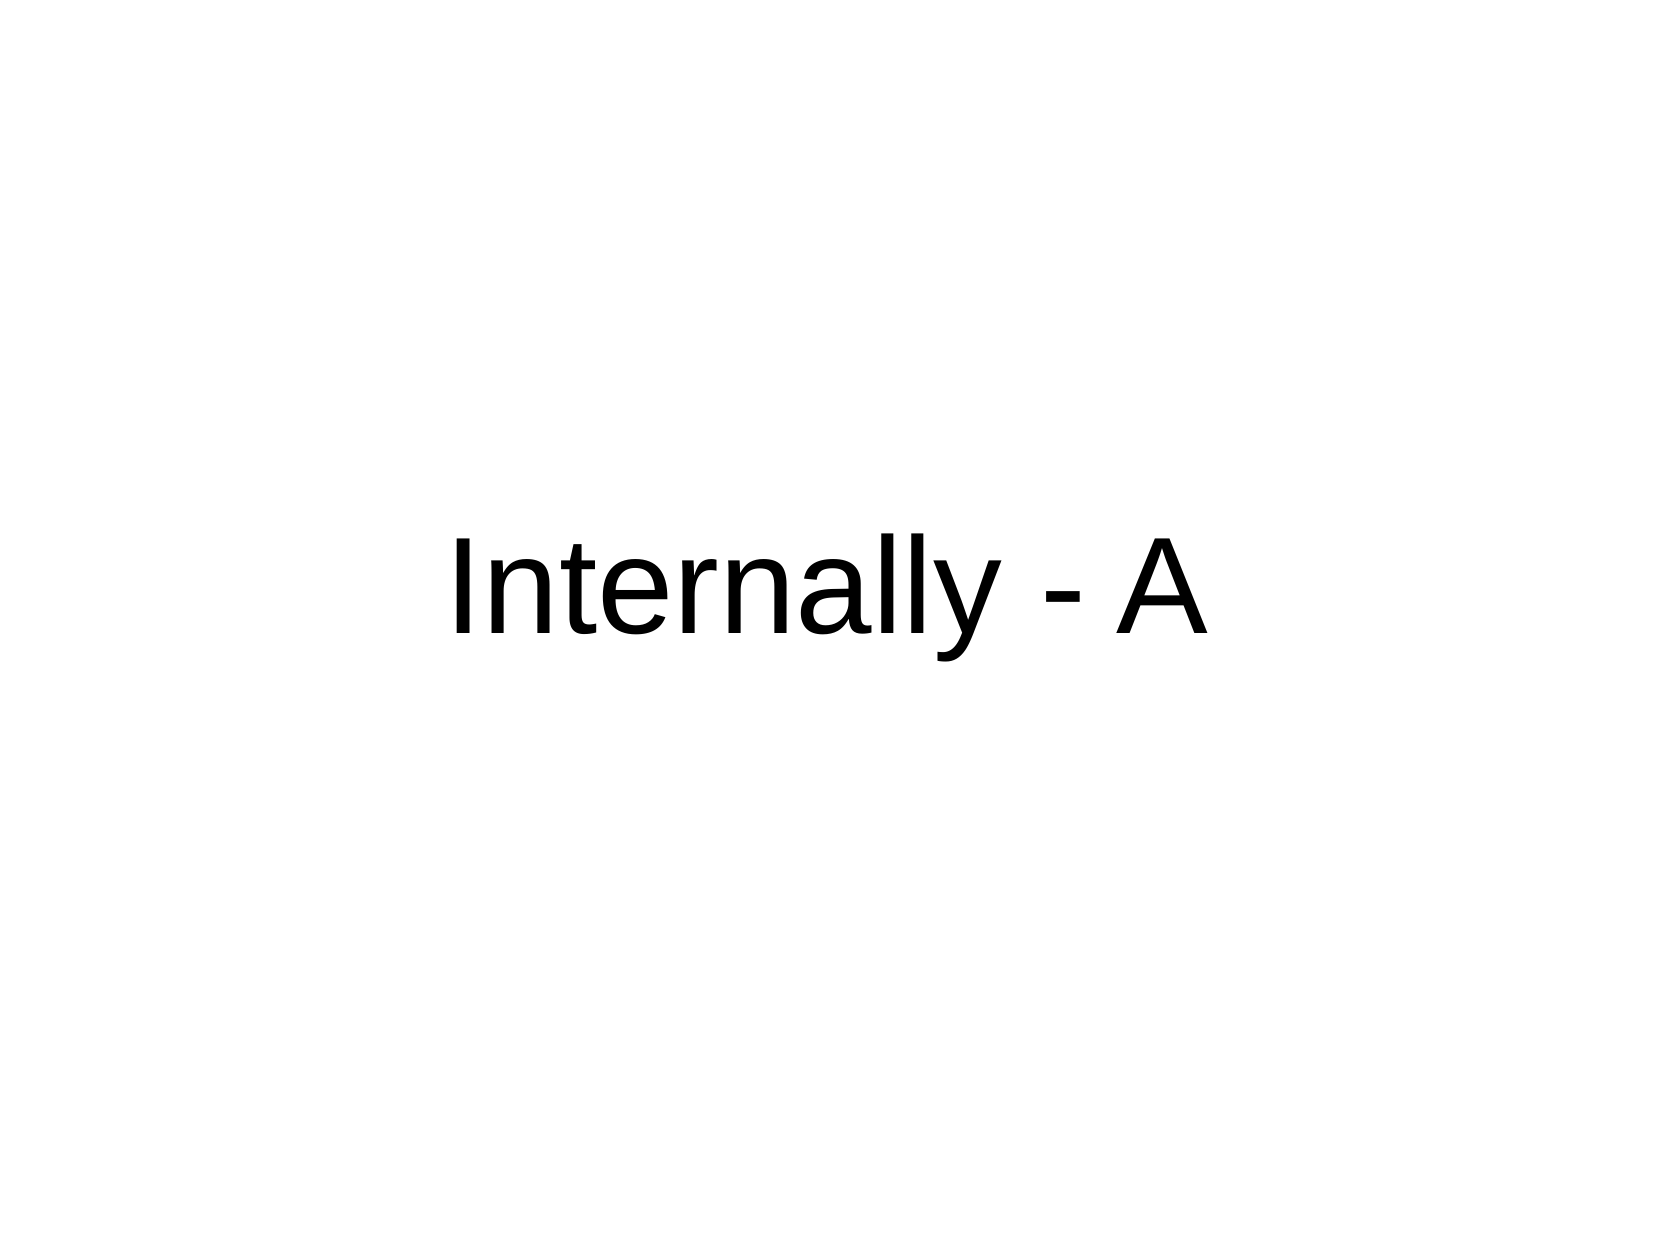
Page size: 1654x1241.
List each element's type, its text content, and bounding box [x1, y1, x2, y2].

title Internally - A [82, 56, 1571, 1115]
